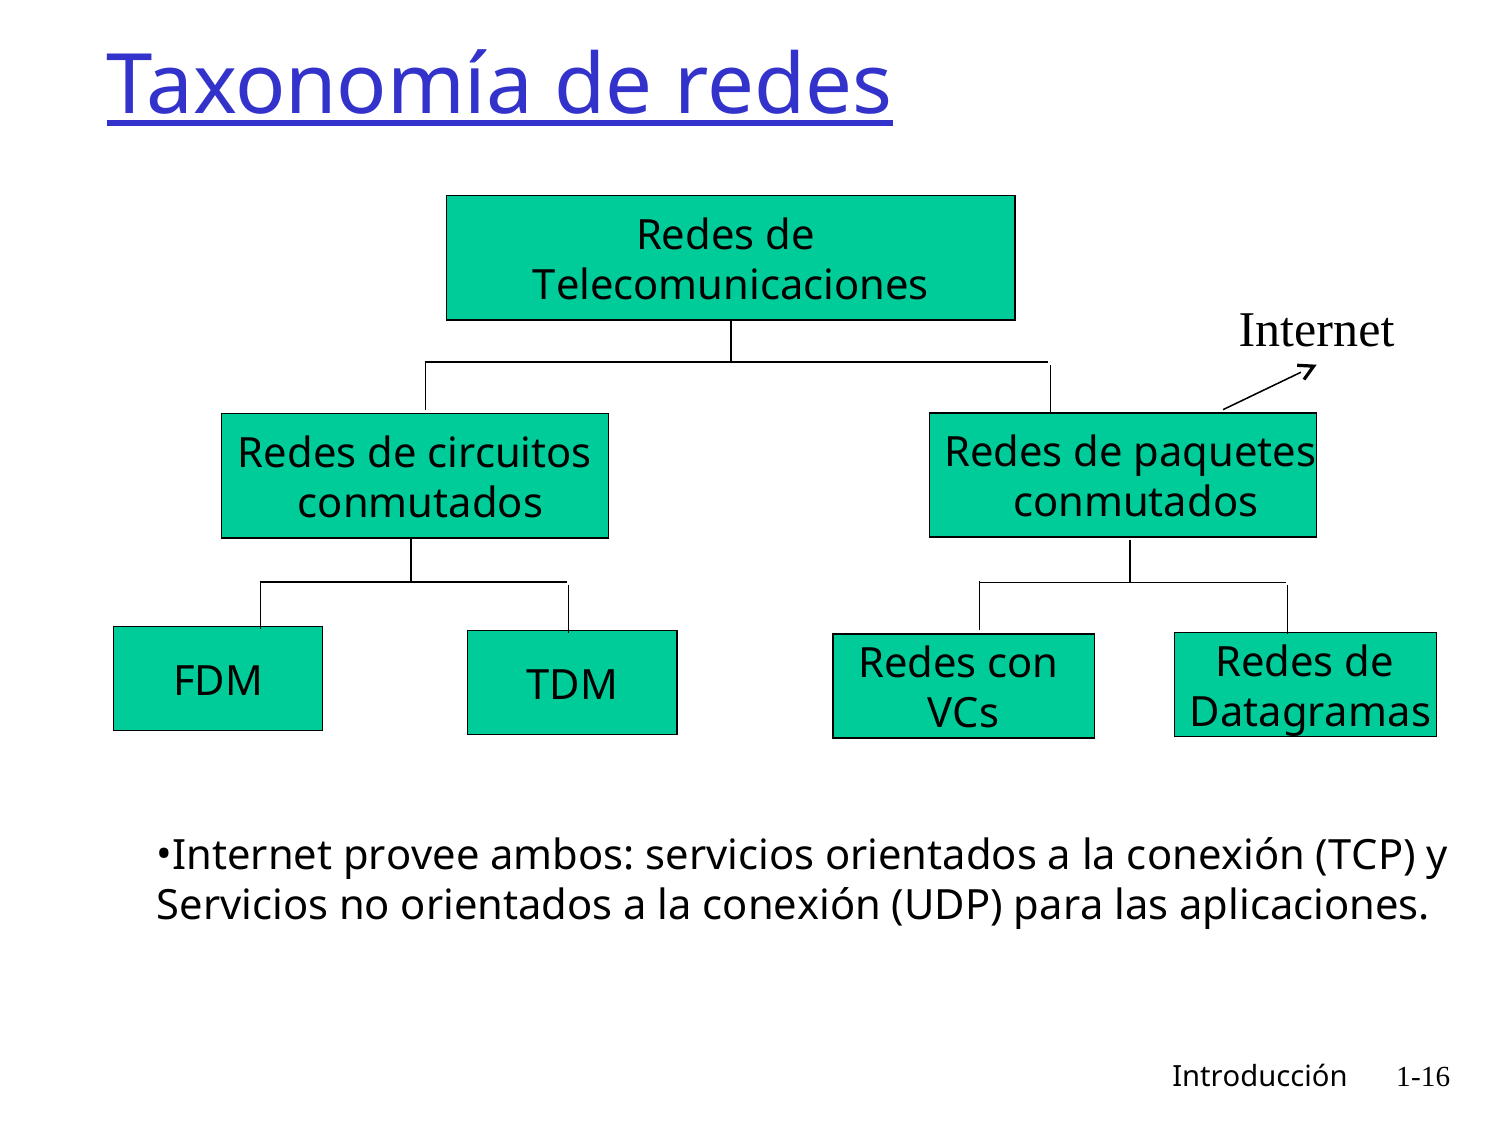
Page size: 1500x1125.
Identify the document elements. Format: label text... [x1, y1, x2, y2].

text_box Redes con VCs [832, 633, 1095, 738]
text_box Internet [1223, 289, 1410, 365]
text_box FDM [113, 626, 323, 731]
text_box Redes de circuitos conmutados [221, 413, 609, 539]
text_box Redes de paquetes conmutados [929, 412, 1317, 538]
text_box Redes de Datagramas [1174, 632, 1437, 737]
text_box TDM [467, 630, 677, 735]
text_box 1-<number> [1362, 1050, 1466, 1125]
title Taxonomía de redes [91, 0, 1367, 163]
text_box Introducción [887, 1050, 1362, 1125]
text_box Redes de Telecomunicaciones [446, 195, 1016, 320]
text_box Internet provee ambos: servicios orientados a la conexión (TCP) y Servicios no orientados a la conexión (UDP) para las aplicaciones. [142, 819, 1475, 936]
